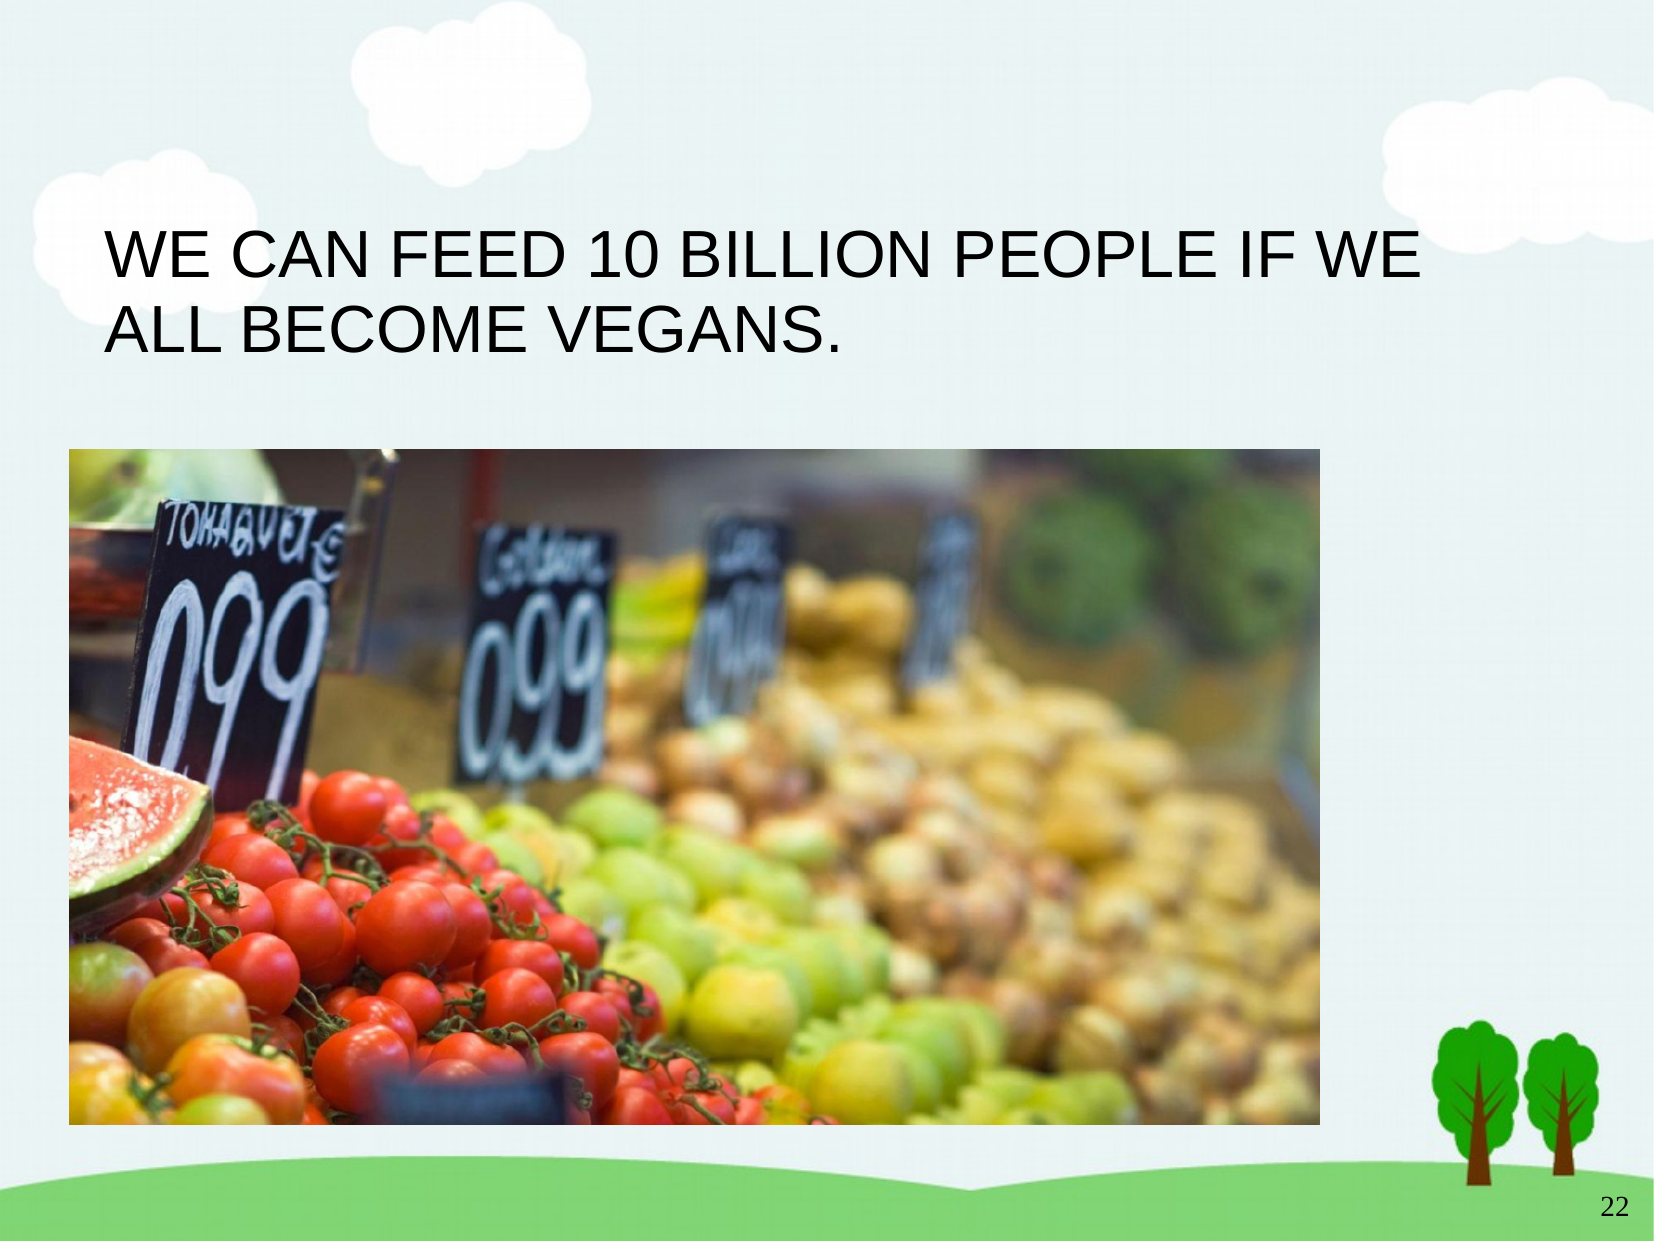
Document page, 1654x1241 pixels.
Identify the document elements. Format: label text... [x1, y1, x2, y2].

text_box WE CAN FEED 10 BILLION PEOPLE IF WE ALL BECOME VEGANS. [90, 135, 1456, 375]
picture [0, 0, 1654, 1241]
